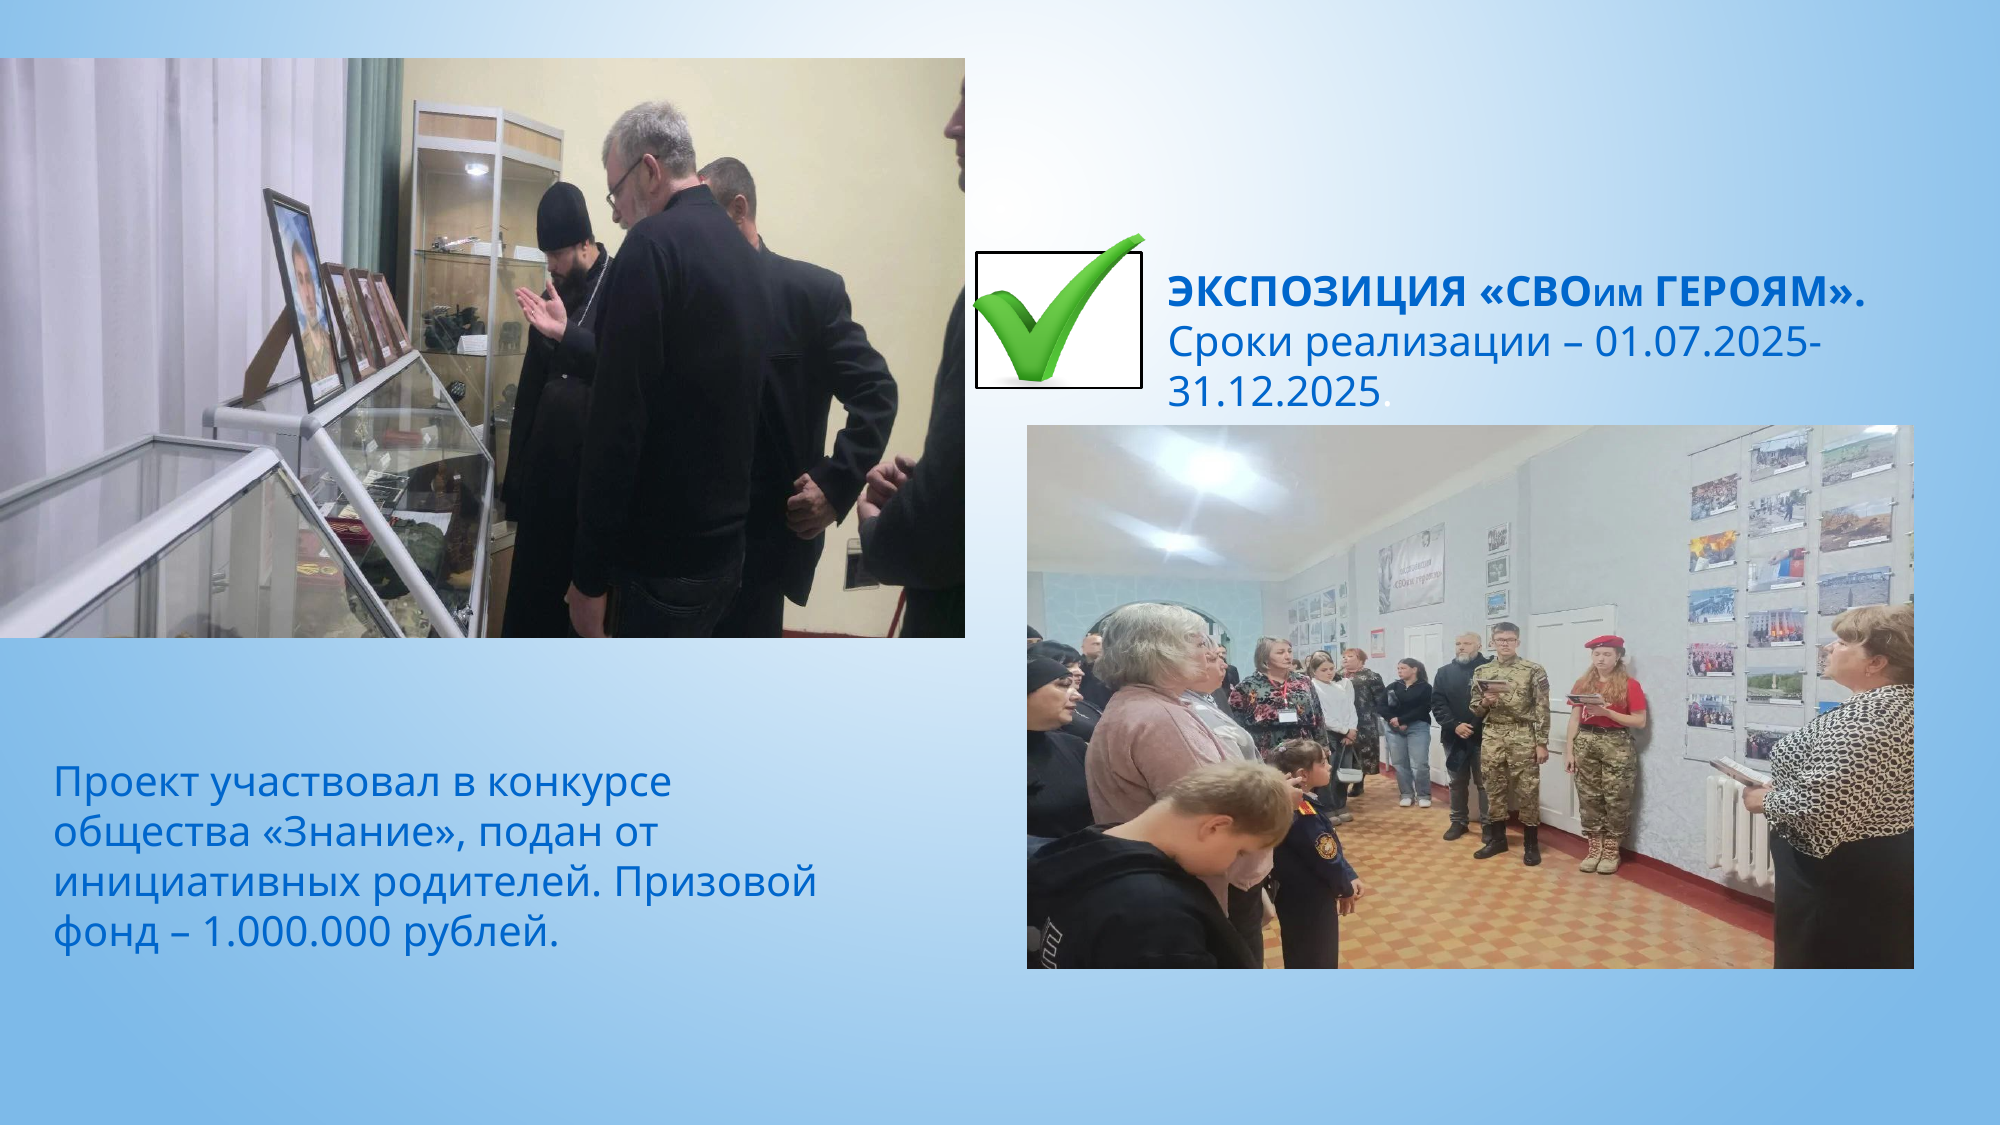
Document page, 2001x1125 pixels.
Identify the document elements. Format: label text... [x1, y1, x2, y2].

text_box ЭКСПОЗИЦИЯ «СВОИМ ГЕРОЯМ». Сроки реализации – 01.07.2025-31.12.2025. [1152, 257, 2000, 423]
picture [0, 0, 2000, 1125]
text_box Проект участвовал в конкурсе общества «Знание», подан от инициативных родителей. Призовой фонд – 1.000.000 рублей. [38, 747, 896, 963]
